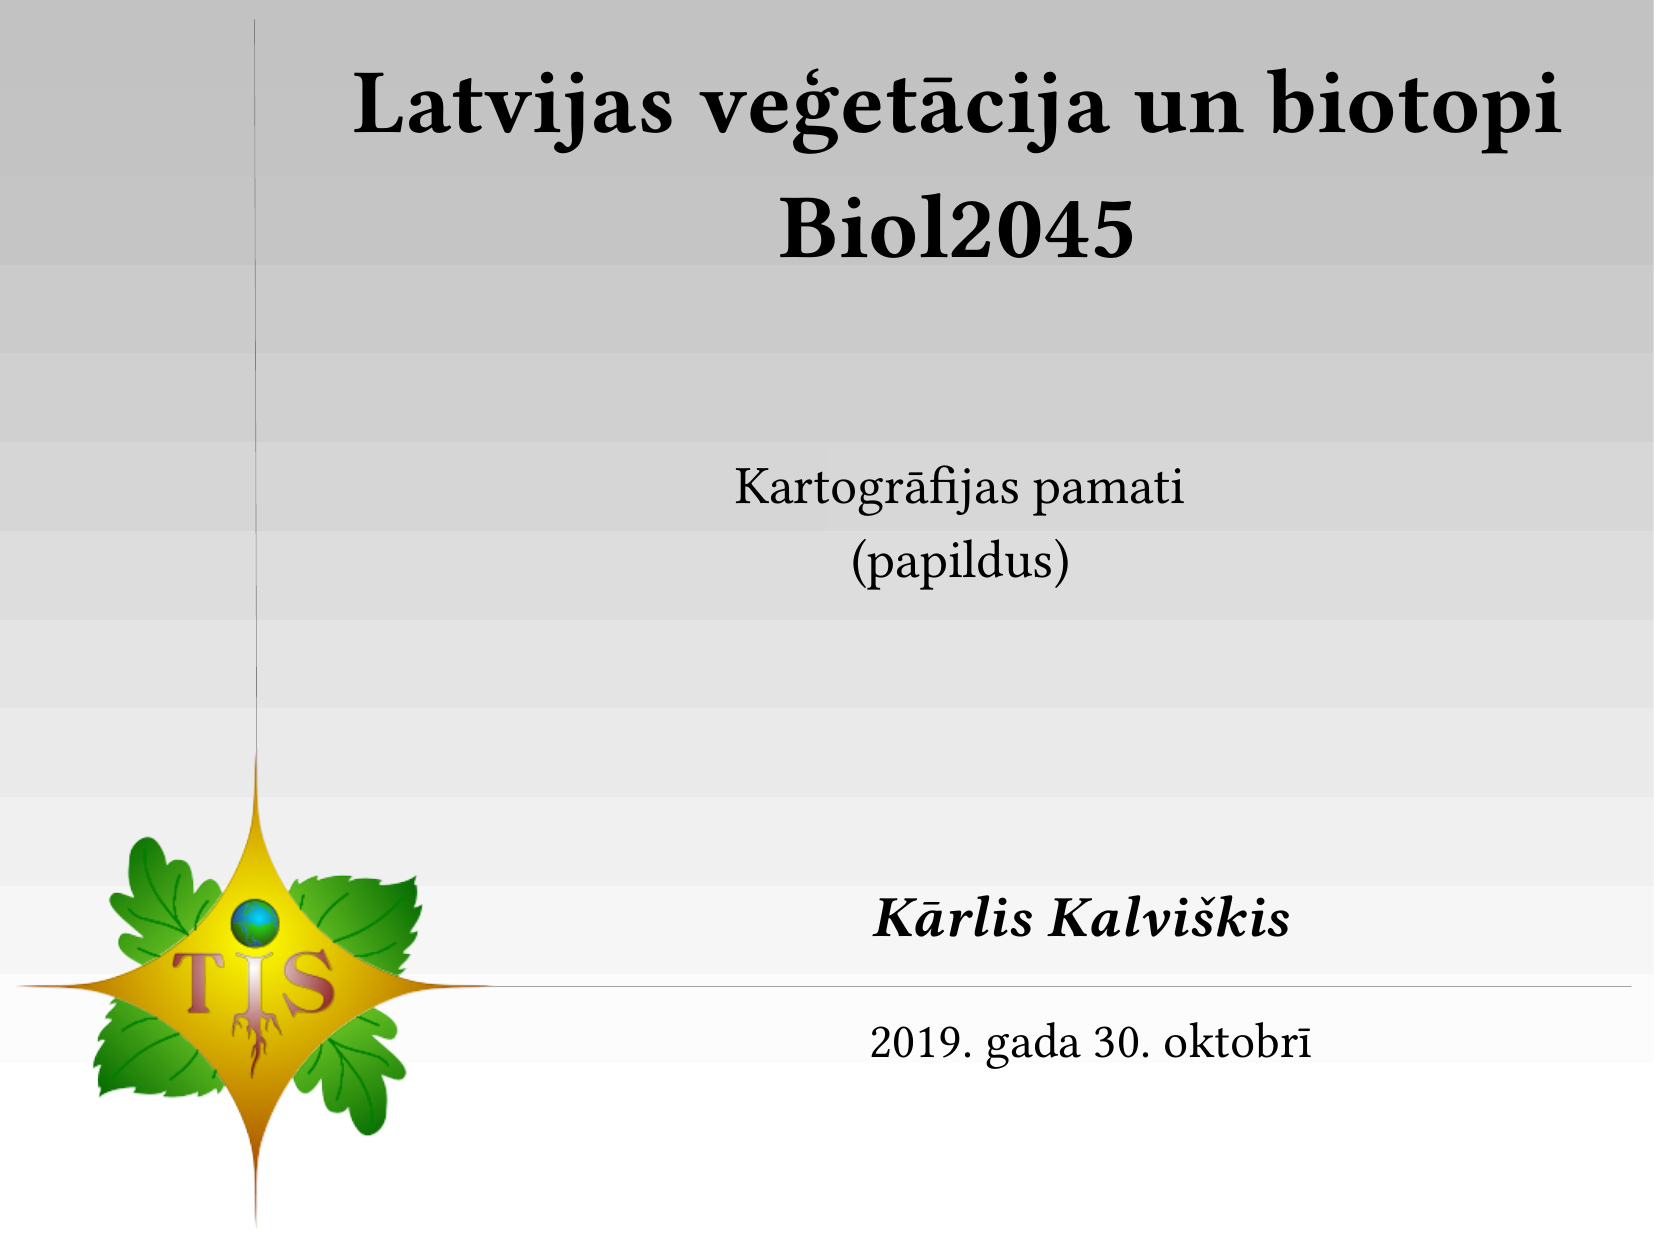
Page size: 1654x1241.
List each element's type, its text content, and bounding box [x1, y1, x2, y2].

list 2019. gada 30. oktobrī [480, 1013, 1630, 1241]
title Kartogrāfijas pamati (papildus) [327, 413, 1595, 621]
picture [0, 0, 1654, 1241]
text_box Kārlis Kalviškis [507, 884, 1654, 952]
